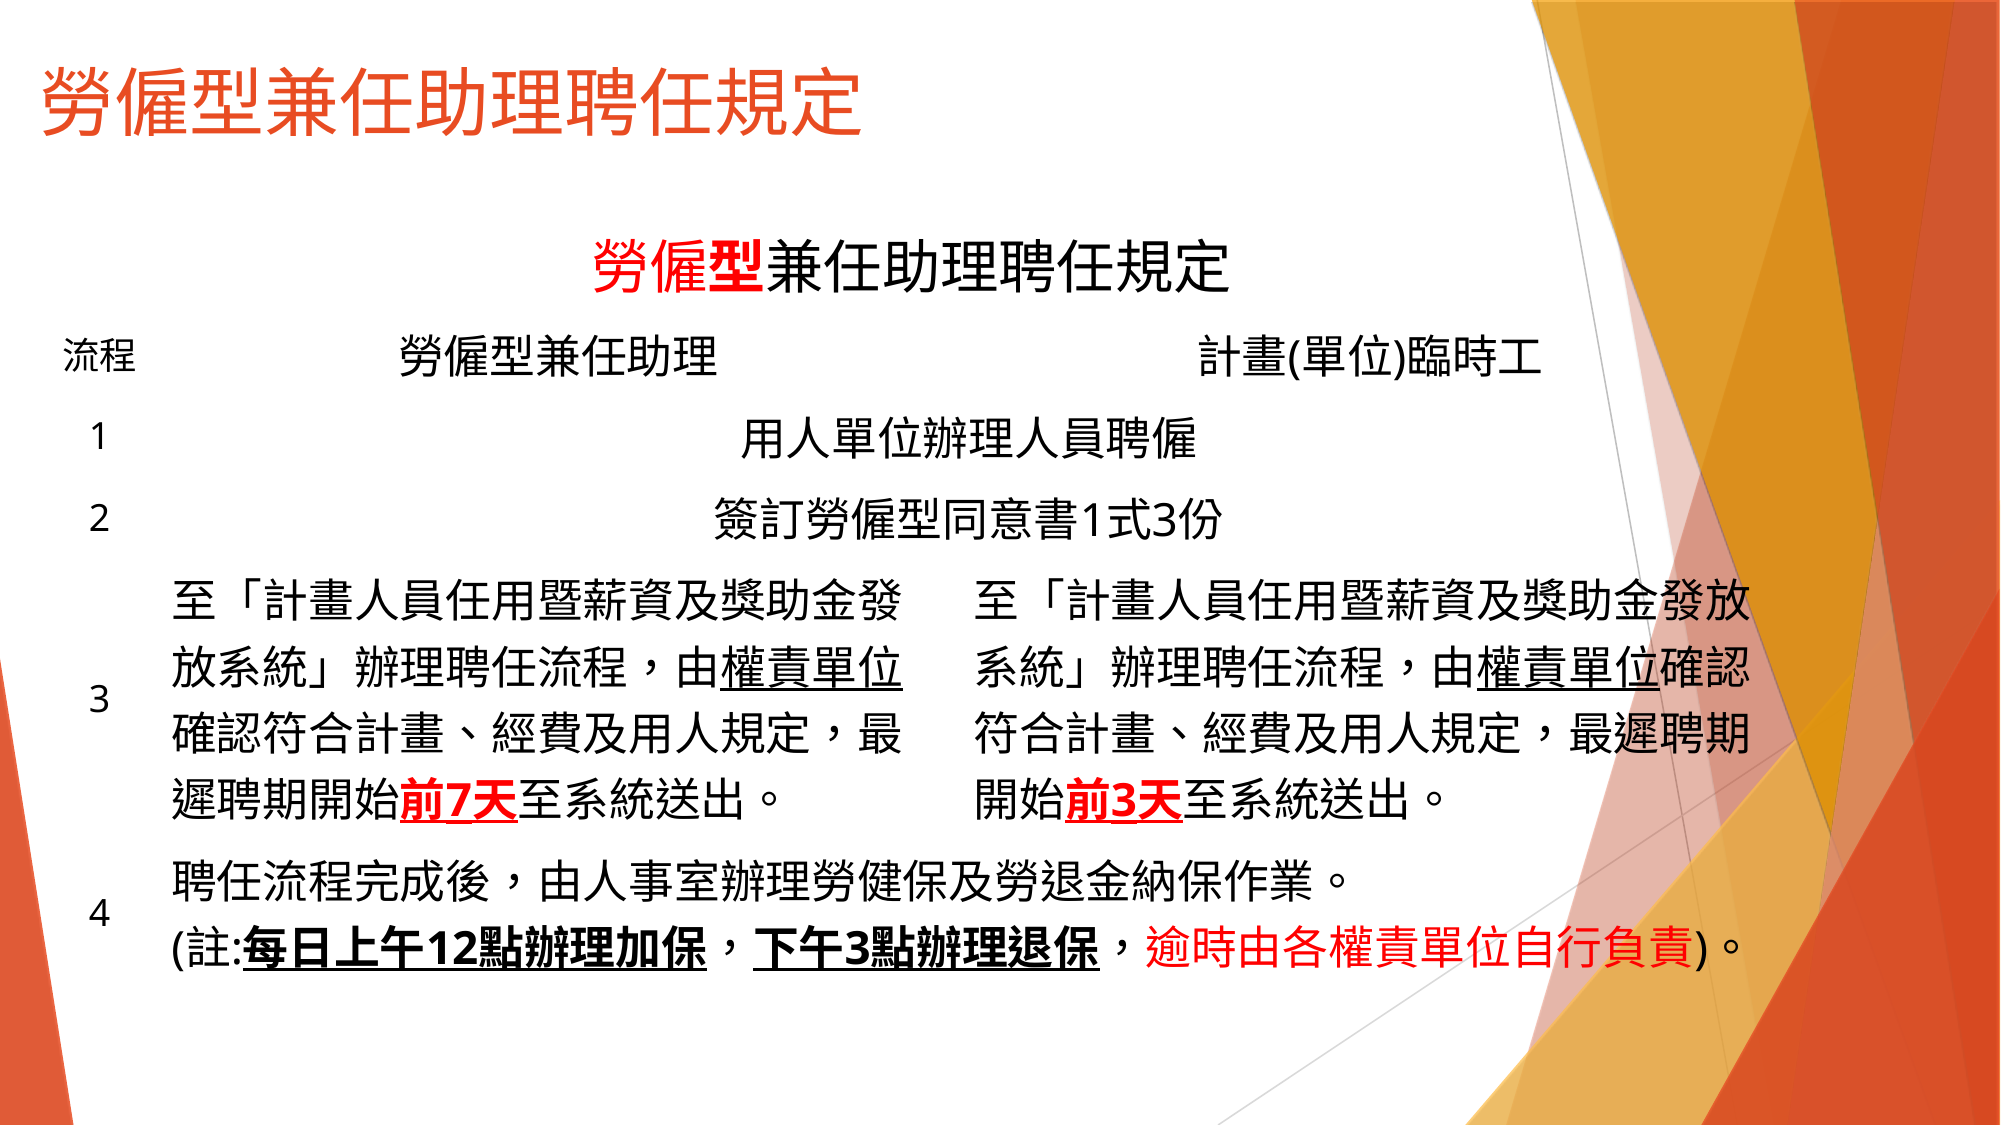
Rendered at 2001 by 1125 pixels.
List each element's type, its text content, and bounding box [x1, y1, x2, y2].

table_cell 流程 [42, 313, 157, 394]
table_cell 聘任流程完成後，由人事室辦理勞健保及勞退金納保作業。 (註:每日上午12點辦理加保，下午3點辦理退保，逾時由各權責單位自行負責)。 [157, 838, 1780, 986]
table_cell 至「計畫人員任用暨薪資及獎助金發放系統」辦理聘任流程，由權責單位確認符合計畫、經費及用人規定，最遲聘期開始前7天至系統送出。 [157, 557, 959, 838]
text_box 勞僱型兼任助理聘任規定 [24, 48, 880, 154]
table_cell 勞僱型兼任助理 [157, 313, 959, 394]
table_cell 簽訂勞僱型同意書1式3份 [157, 476, 1780, 557]
table_cell 4 [42, 838, 157, 986]
table_cell 2 [42, 476, 157, 557]
table_cell 至「計畫人員任用暨薪資及獎助金發放系統」辦理聘任流程，由權責單位確認符合計畫、經費及用人規定，最遲聘期開始前3天至系統送出。 [959, 557, 1780, 838]
table_cell 用人單位辦理人員聘僱 [157, 394, 1780, 476]
table_cell 計畫(單位)臨時工 [959, 313, 1780, 394]
table_header 勞僱型兼任助理聘任規定 [42, 214, 1780, 313]
table_cell 1 [42, 394, 157, 476]
table_cell 3 [42, 557, 157, 838]
